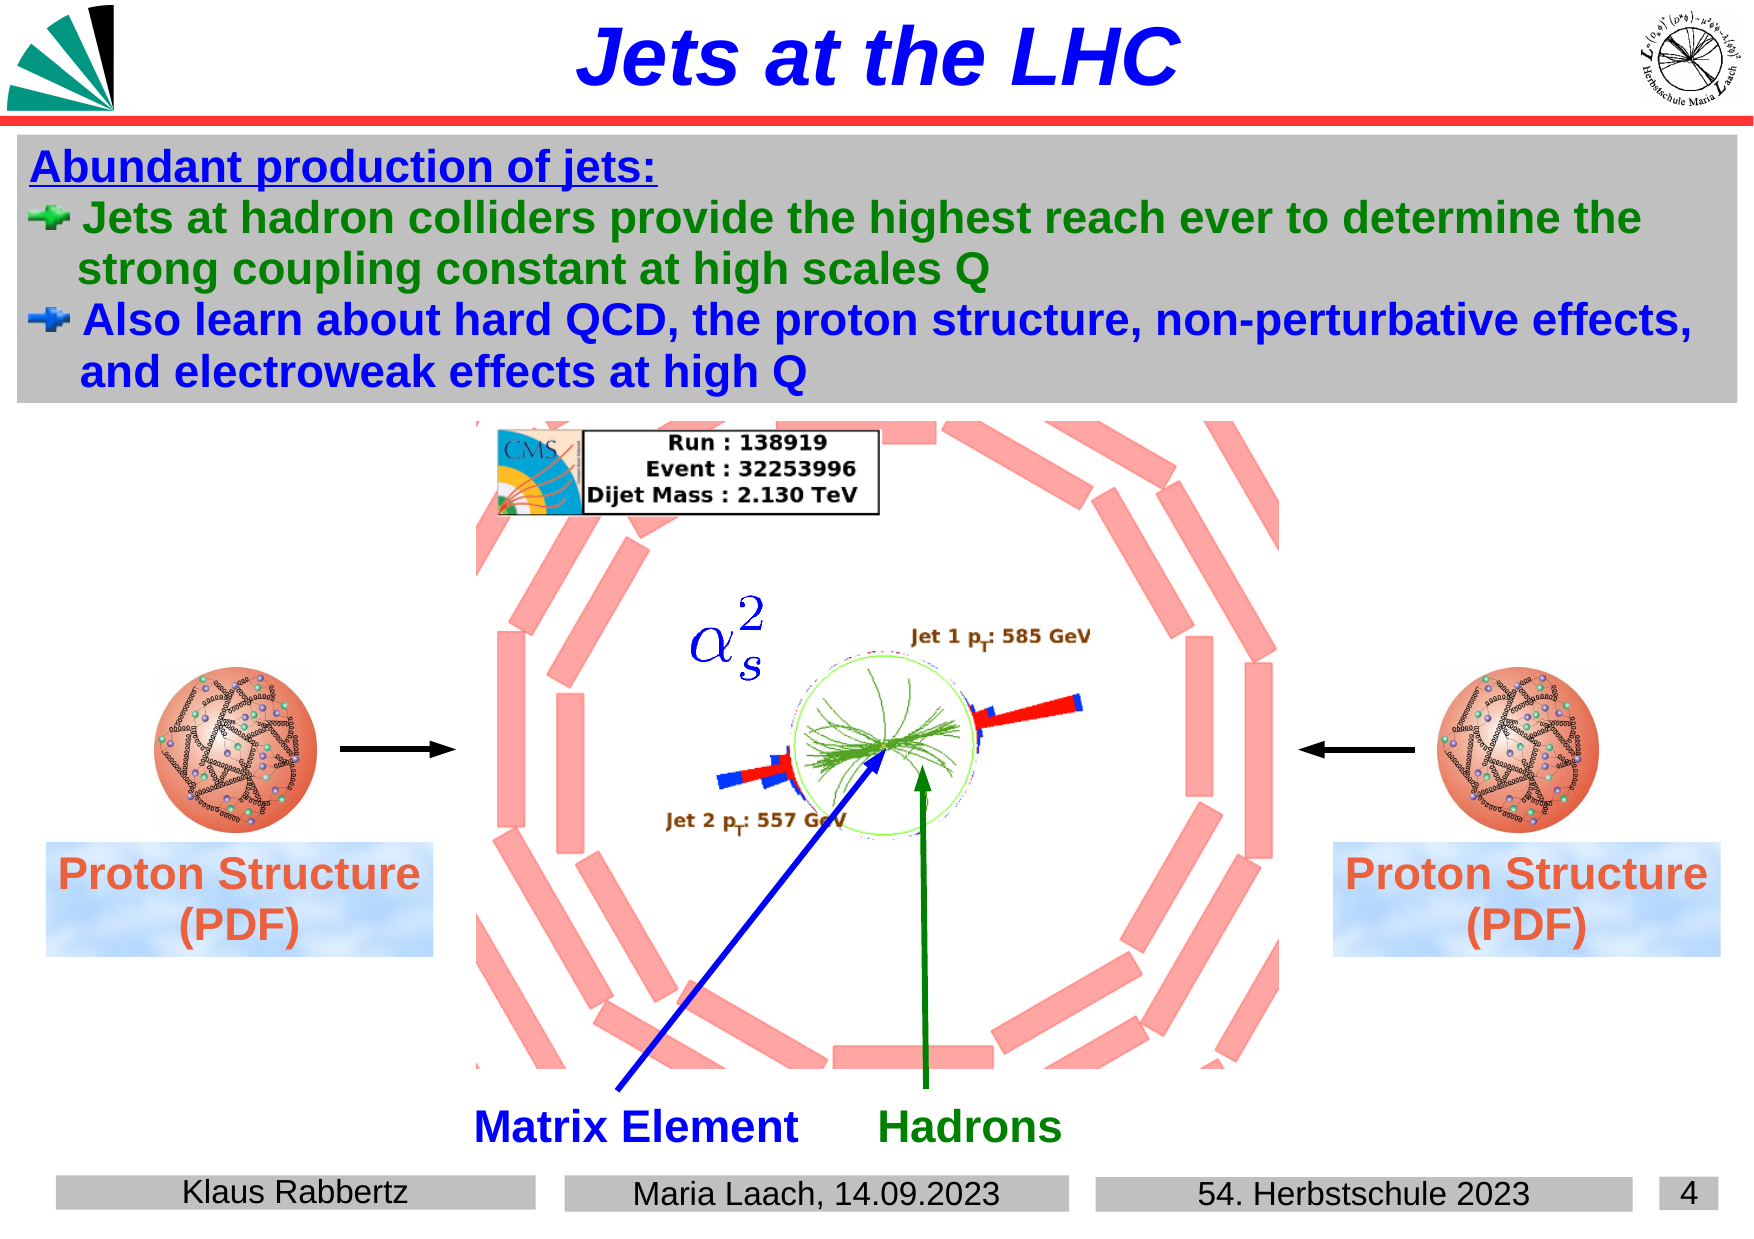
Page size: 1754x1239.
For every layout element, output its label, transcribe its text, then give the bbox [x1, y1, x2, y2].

picture [7, 5, 114, 112]
picture [1641, 11, 1741, 106]
text_box Hadrons [865, 1094, 1075, 1159]
text_box Abundant production of jets: Jets at hadron colliders provide the highest reach ever to determine the strong coupling constant at high scales Q Also learn about hard QCD, the proton structure, non-perturbative effects, and electroweak effects at high Q [17, 134, 1738, 403]
title Jets at the LHC [129, 0, 1627, 114]
text_box Proton Structure (PDF) [1333, 842, 1721, 957]
picture [154, 667, 317, 833]
picture [476, 421, 1279, 1069]
text_box Matrix Element [461, 1094, 812, 1159]
picture [1437, 667, 1599, 833]
text_box Proton Structure (PDF) [45, 842, 434, 957]
